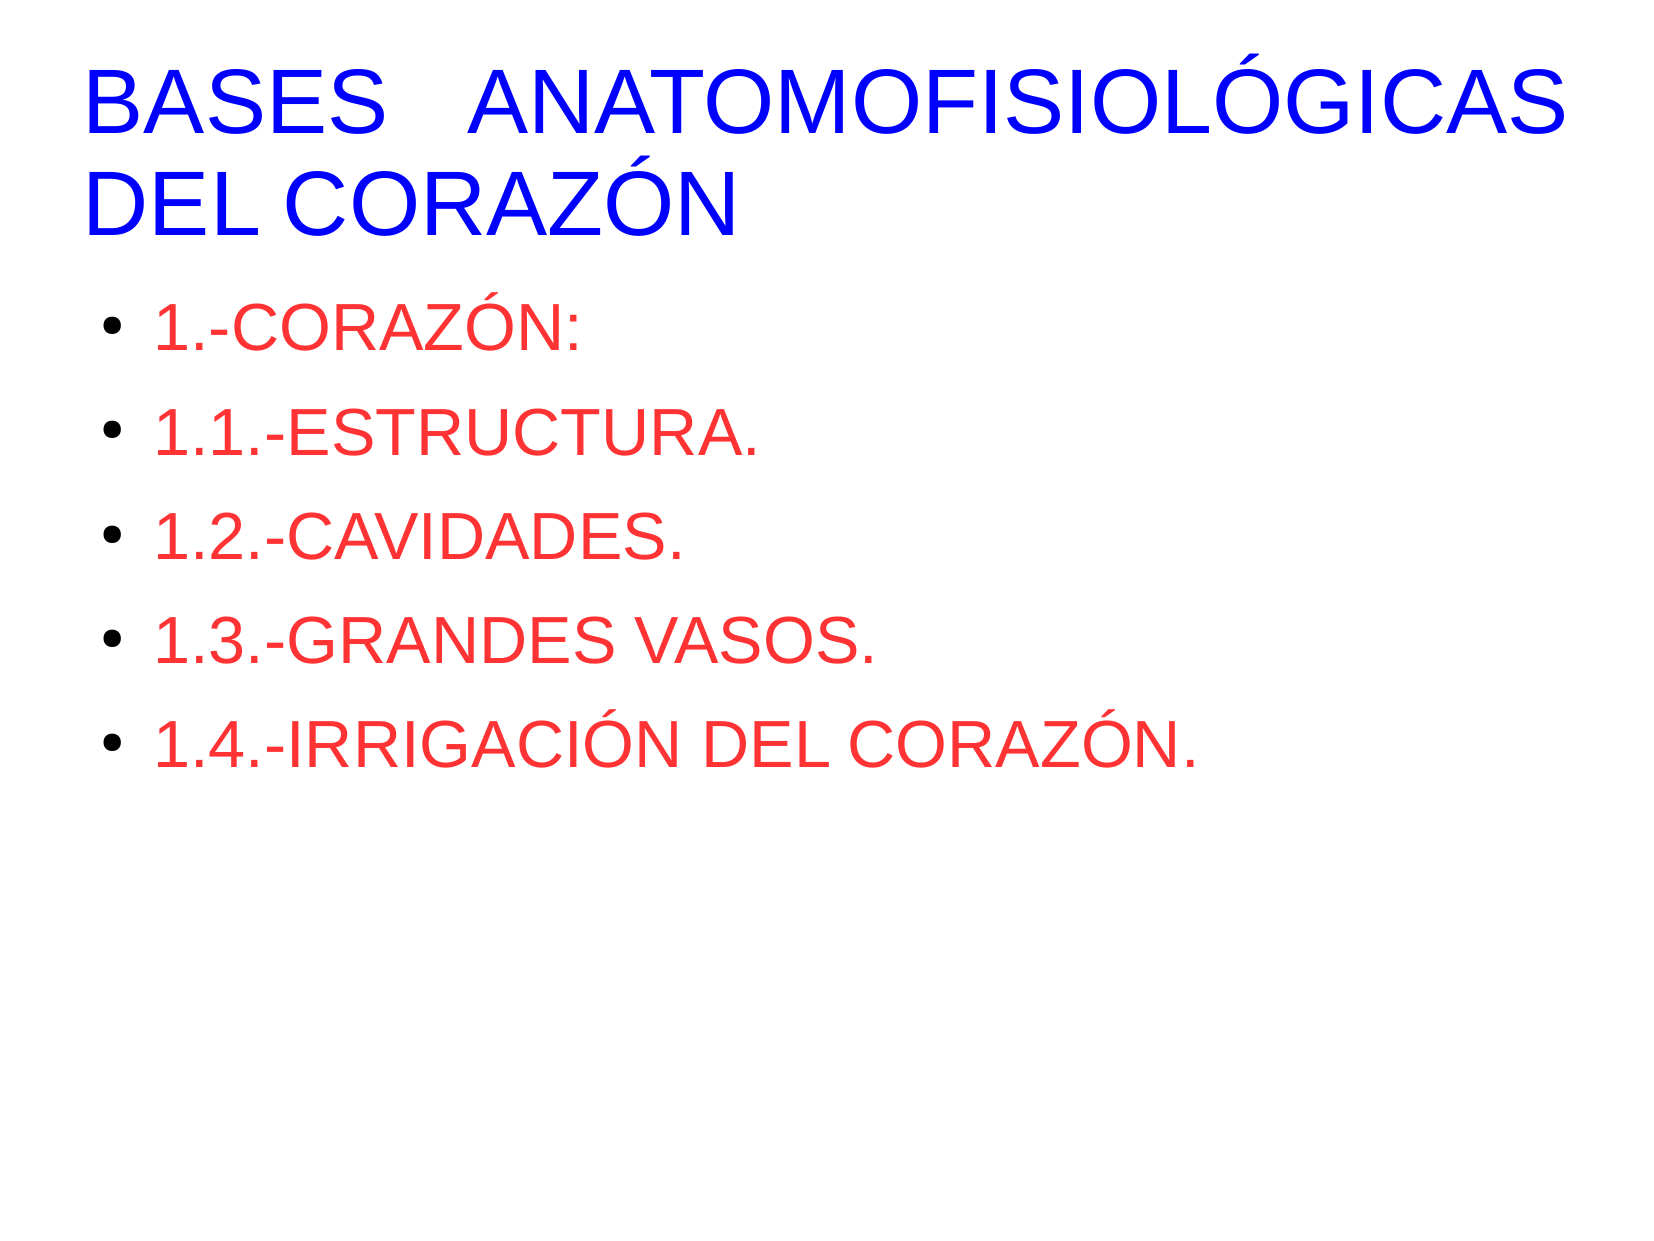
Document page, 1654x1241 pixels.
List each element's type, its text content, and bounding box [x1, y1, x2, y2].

title BASES ANATOMOFISIOLÓGICAS DEL CORAZÓN [82, 49, 1571, 257]
list 1.-CORAZÓN: 1.1.-ESTRUCTURA. 1.2.-CAVIDADES. 1.3.-GRANDES VASOS. 1.4.-IRRIGACIÓN DEL CORAZÓN. [82, 290, 1571, 1010]
